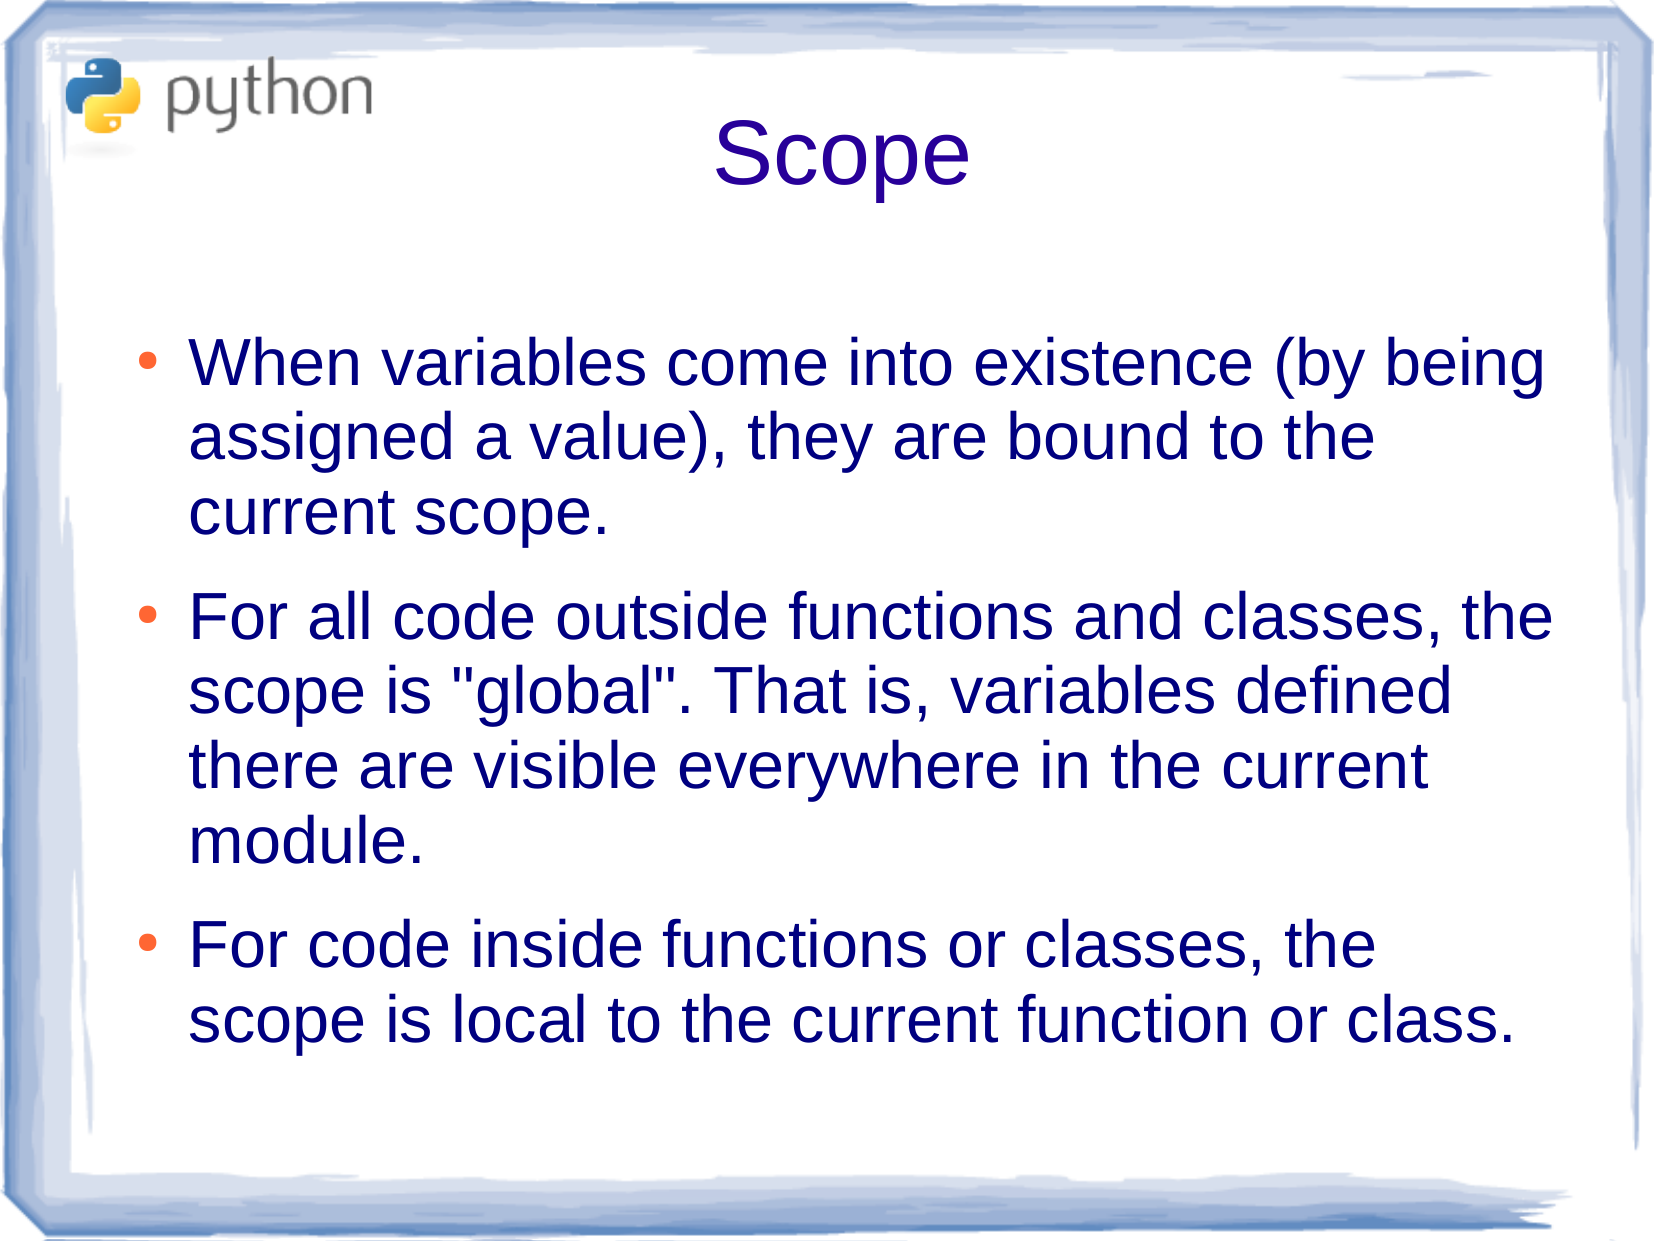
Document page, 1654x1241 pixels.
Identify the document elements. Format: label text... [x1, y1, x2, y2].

title Scope [82, 49, 1571, 257]
list When variables come into existence (by being assigned a value), they are bound to the current scope. For all code outside functions and classes, the scope is "global". That is, variables defined there are visible everywhere in the current module. For code inside functions or classes, the scope is local to the current function or class. [118, 324, 1571, 1057]
picture [0, 0, 1654, 1241]
